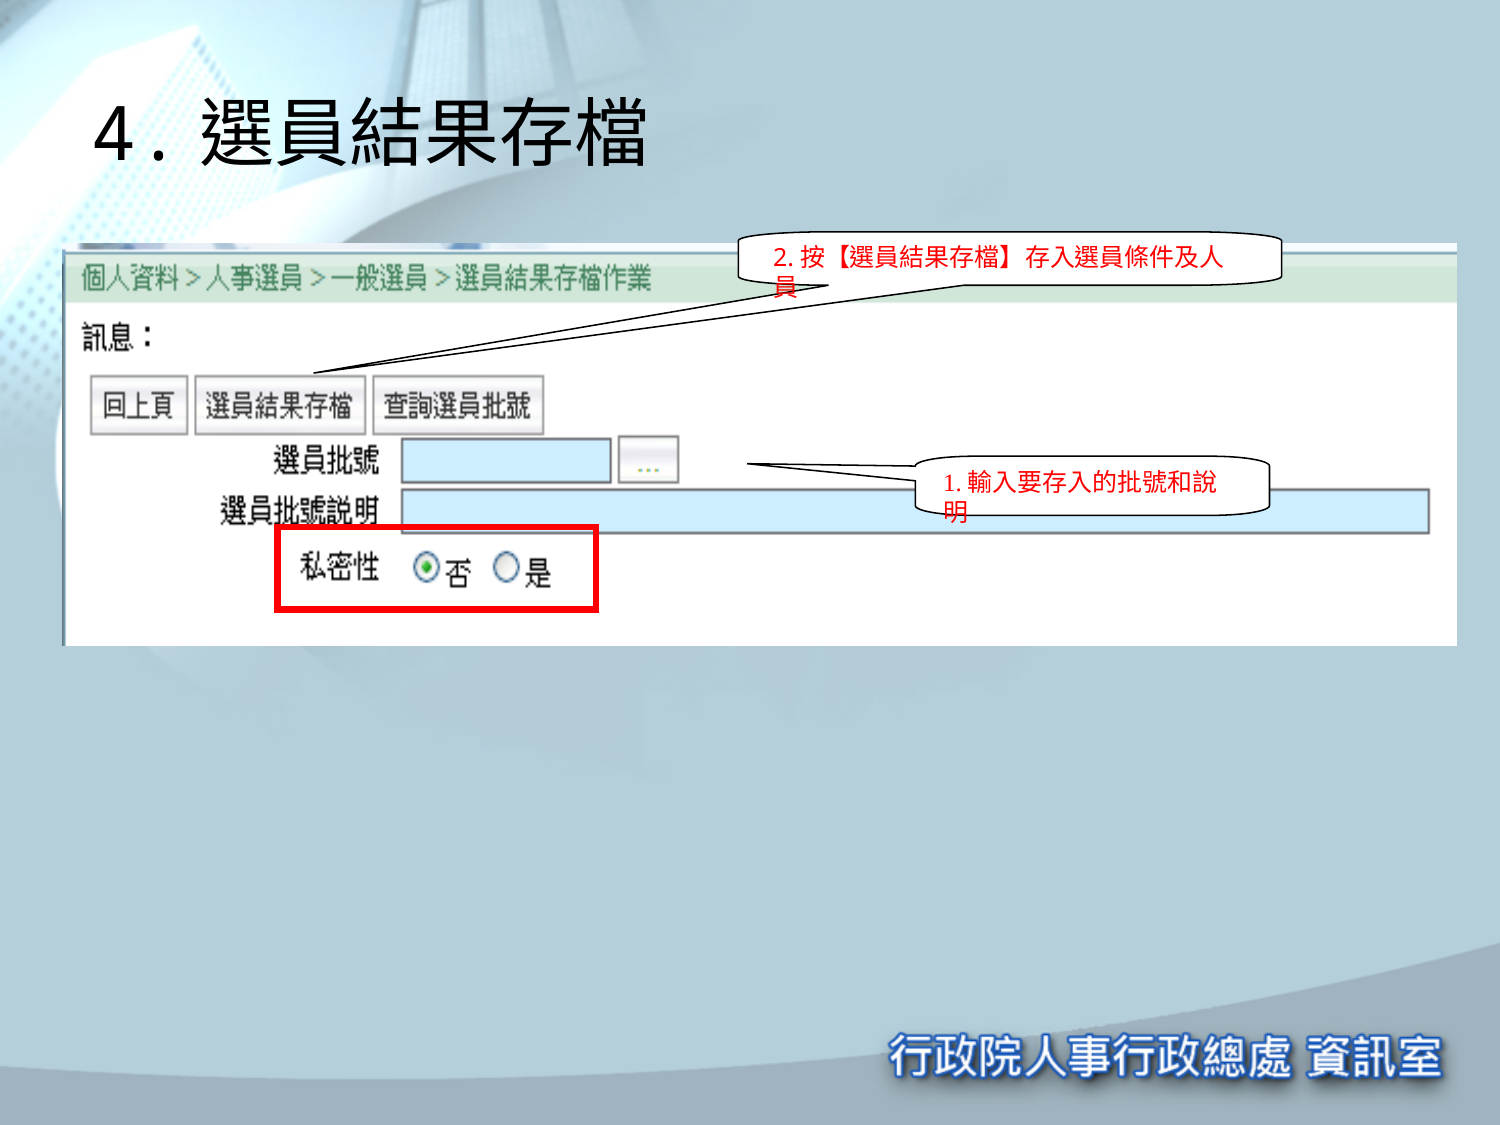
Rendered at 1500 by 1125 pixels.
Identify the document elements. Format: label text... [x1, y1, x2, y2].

text_box 4.選員結果存檔 [76, 78, 1195, 184]
text_box 1.輸入要存入的批號和說明 [747, 456, 1270, 516]
text_box 2.按【選員結果存檔】存入選員條件及人員 [313, 231, 1282, 374]
picture [0, 0, 1500, 1125]
